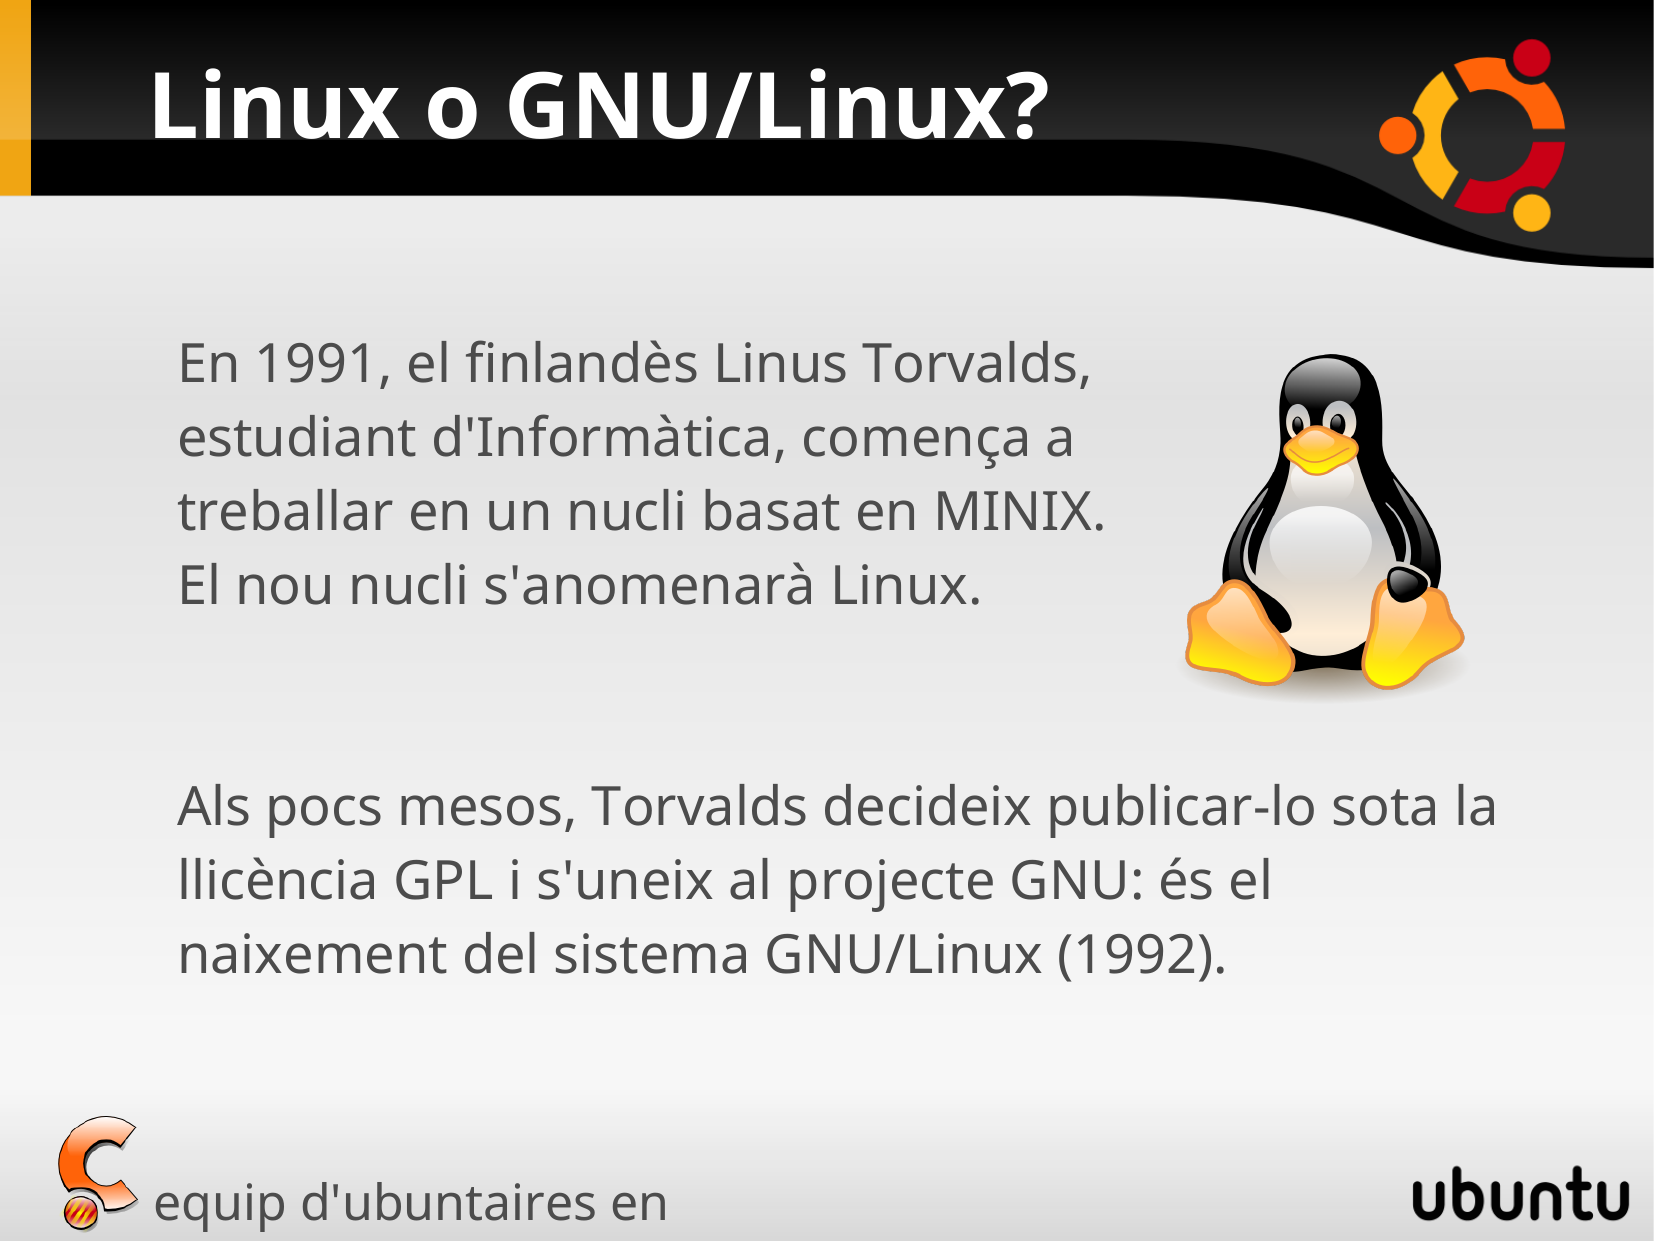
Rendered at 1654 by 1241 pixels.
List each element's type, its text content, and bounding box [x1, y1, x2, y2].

title Linux o GNU/Linux? [0, 0, 1489, 208]
text_box Als pocs mesos, Torvalds decideix publicar-lo sota la llicència GPL i s'uneix al projecte GNU: és el naixement del sistema GNU/Linux (1992). [177, 767, 1536, 957]
picture [0, 0, 1654, 1241]
text_box En 1991, el finlandès Linus Torvalds, estudiant d'Informàtica, comença a treballar en un nucli basat en MINIX. El nou nucli s'anomenarà Linux. [177, 324, 1123, 767]
